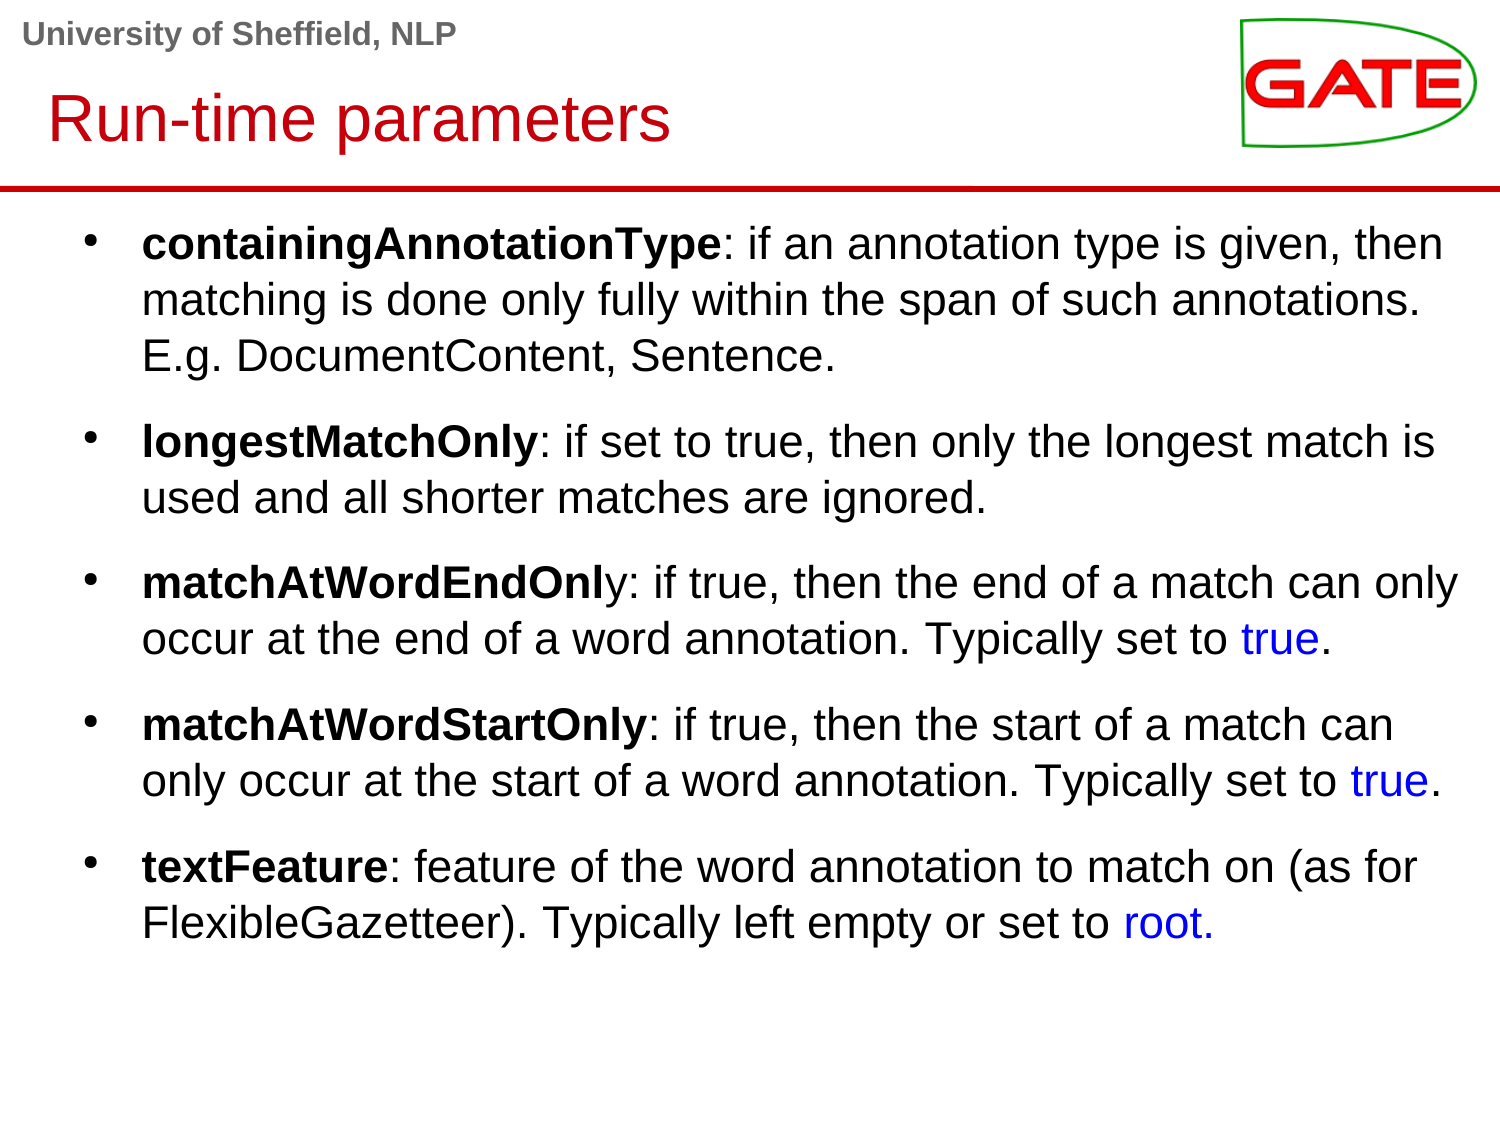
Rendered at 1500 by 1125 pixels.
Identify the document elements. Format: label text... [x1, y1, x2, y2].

picture [1240, 18, 1477, 148]
list containingAnnotationType: if an annotation type is given, then matching is done only fully within the span of such annotations. E.g. DocumentContent, Sentence. longestMatchOnly: if set to true, then only the longest match is used and all shorter matches are ignored. matchAtWordEndOnly: if true, then the end of a match can only occur at the end of a word annotation. Typically set to true. matchAtWordStartOnly: if true, then the start of a match can only occur at the start of a word annotation. Typically set to true. textFeature: feature of the word annotation to match on (as for FlexibleGazetteer). Typically left empty or set to root. [82, 212, 1465, 1063]
title Run-time parameters [47, 59, 1241, 180]
